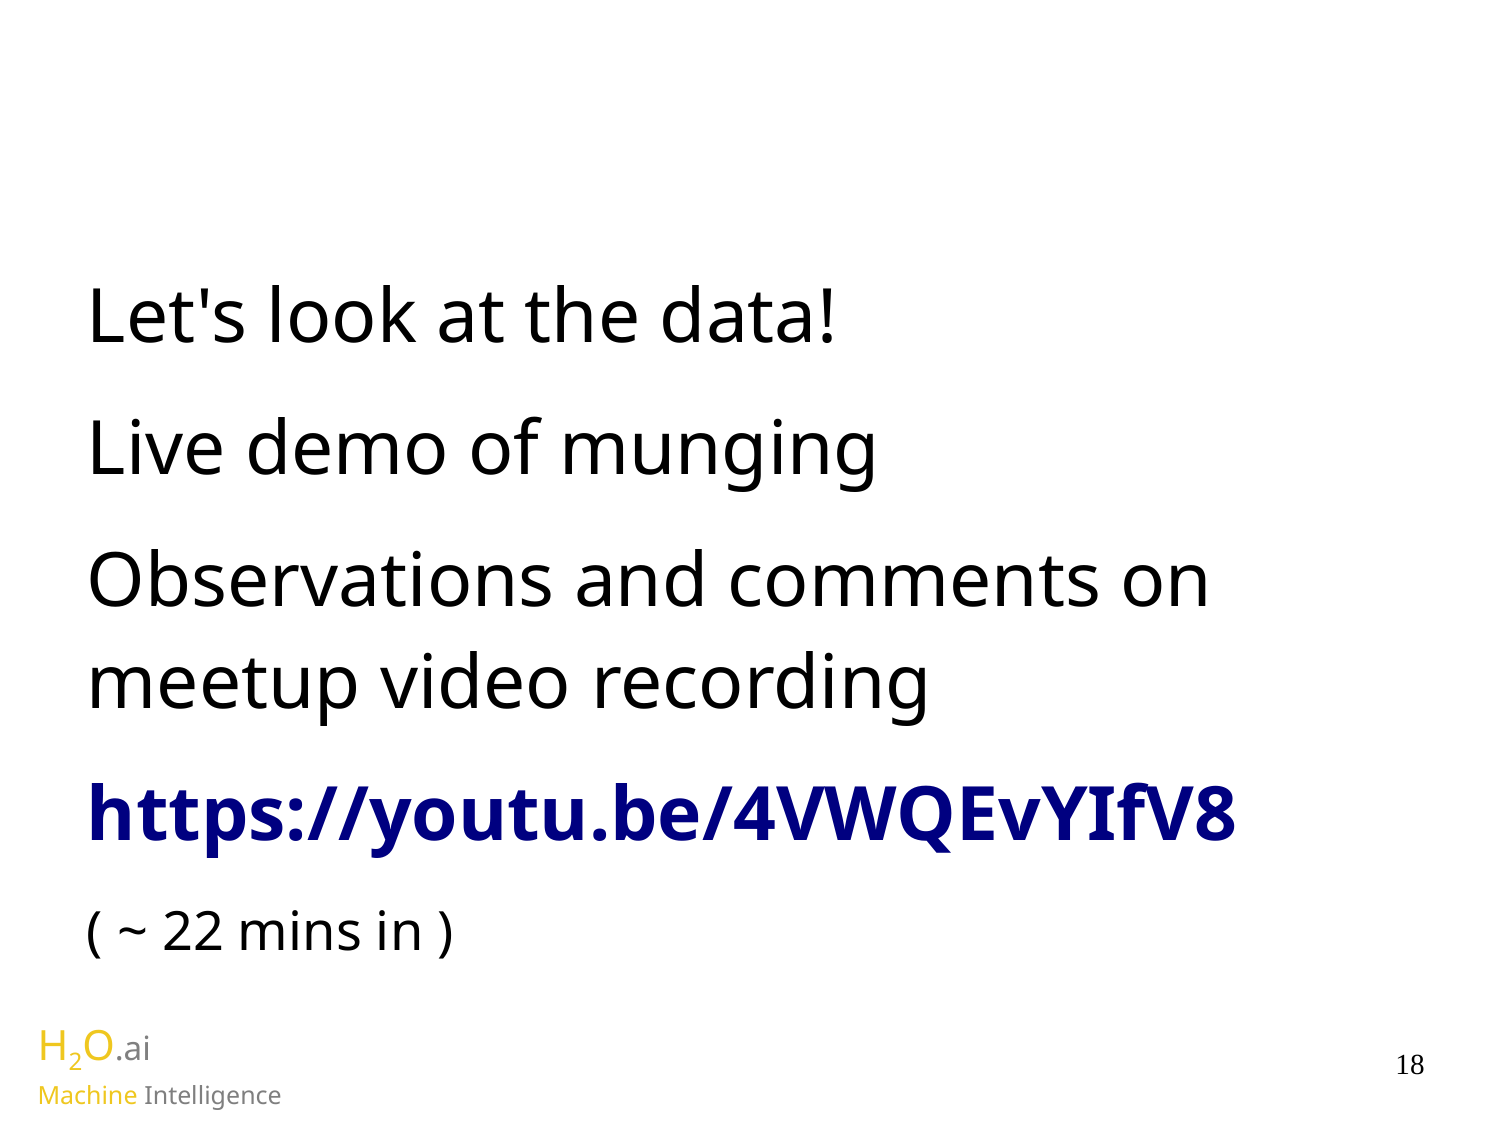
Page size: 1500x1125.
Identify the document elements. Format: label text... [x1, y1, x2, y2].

list Let's look at the data! Live demo of munging Observations and comments on meetup video recording https://youtu.be/4VWQEvYIfV8 ( ~ 22 mins in ) [15, 262, 1471, 1125]
